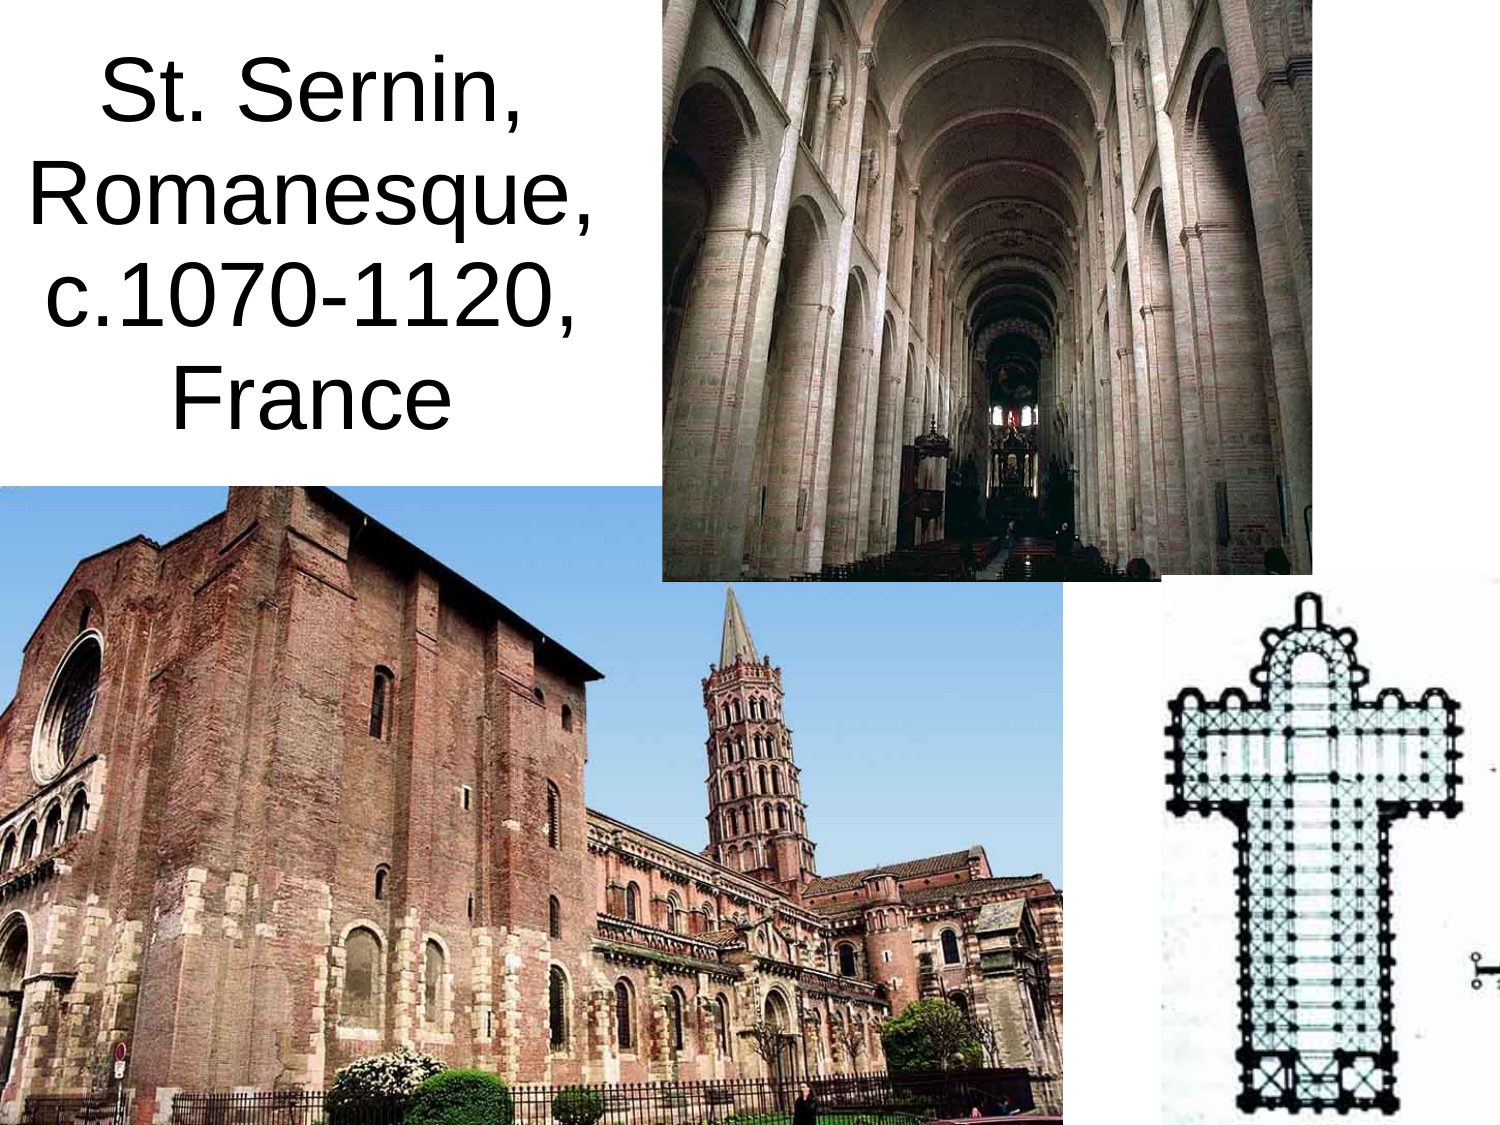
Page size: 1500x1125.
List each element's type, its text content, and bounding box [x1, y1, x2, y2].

picture [0, 0, 1500, 1125]
title St. Sernin, Romanesque, c.1070-1120, France [0, 0, 625, 486]
